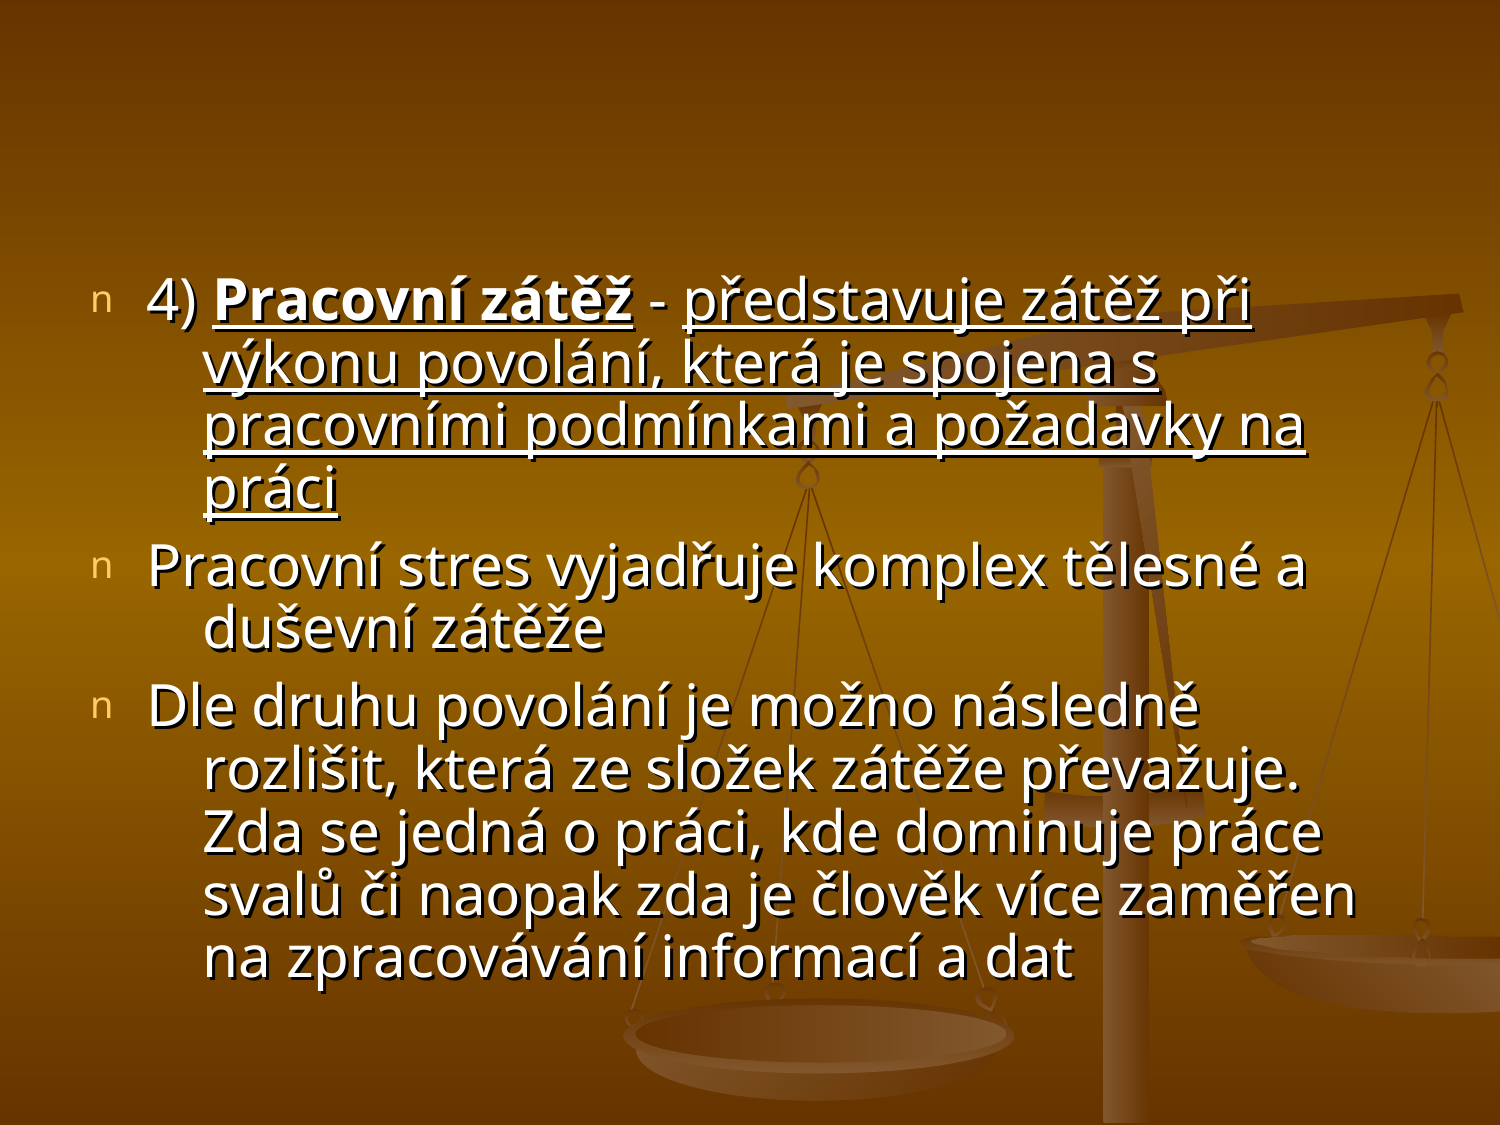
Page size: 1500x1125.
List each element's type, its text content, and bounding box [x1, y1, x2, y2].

list 4) Pracovní zátěž - představuje zátěž při výkonu povolání, která je spojena s pracovními podmínkami a požadavky na práci Pracovní stres vyjadřuje komplex tělesné a duševní zátěže Dle druhu povolání je možno následně rozlišit, která ze složek zátěže převažuje. Zda se jedná o práci, kde dominuje práce svalů či naopak zda je člověk více zaměřen na zpracovávání informací a dat [75, 262, 1426, 1006]
